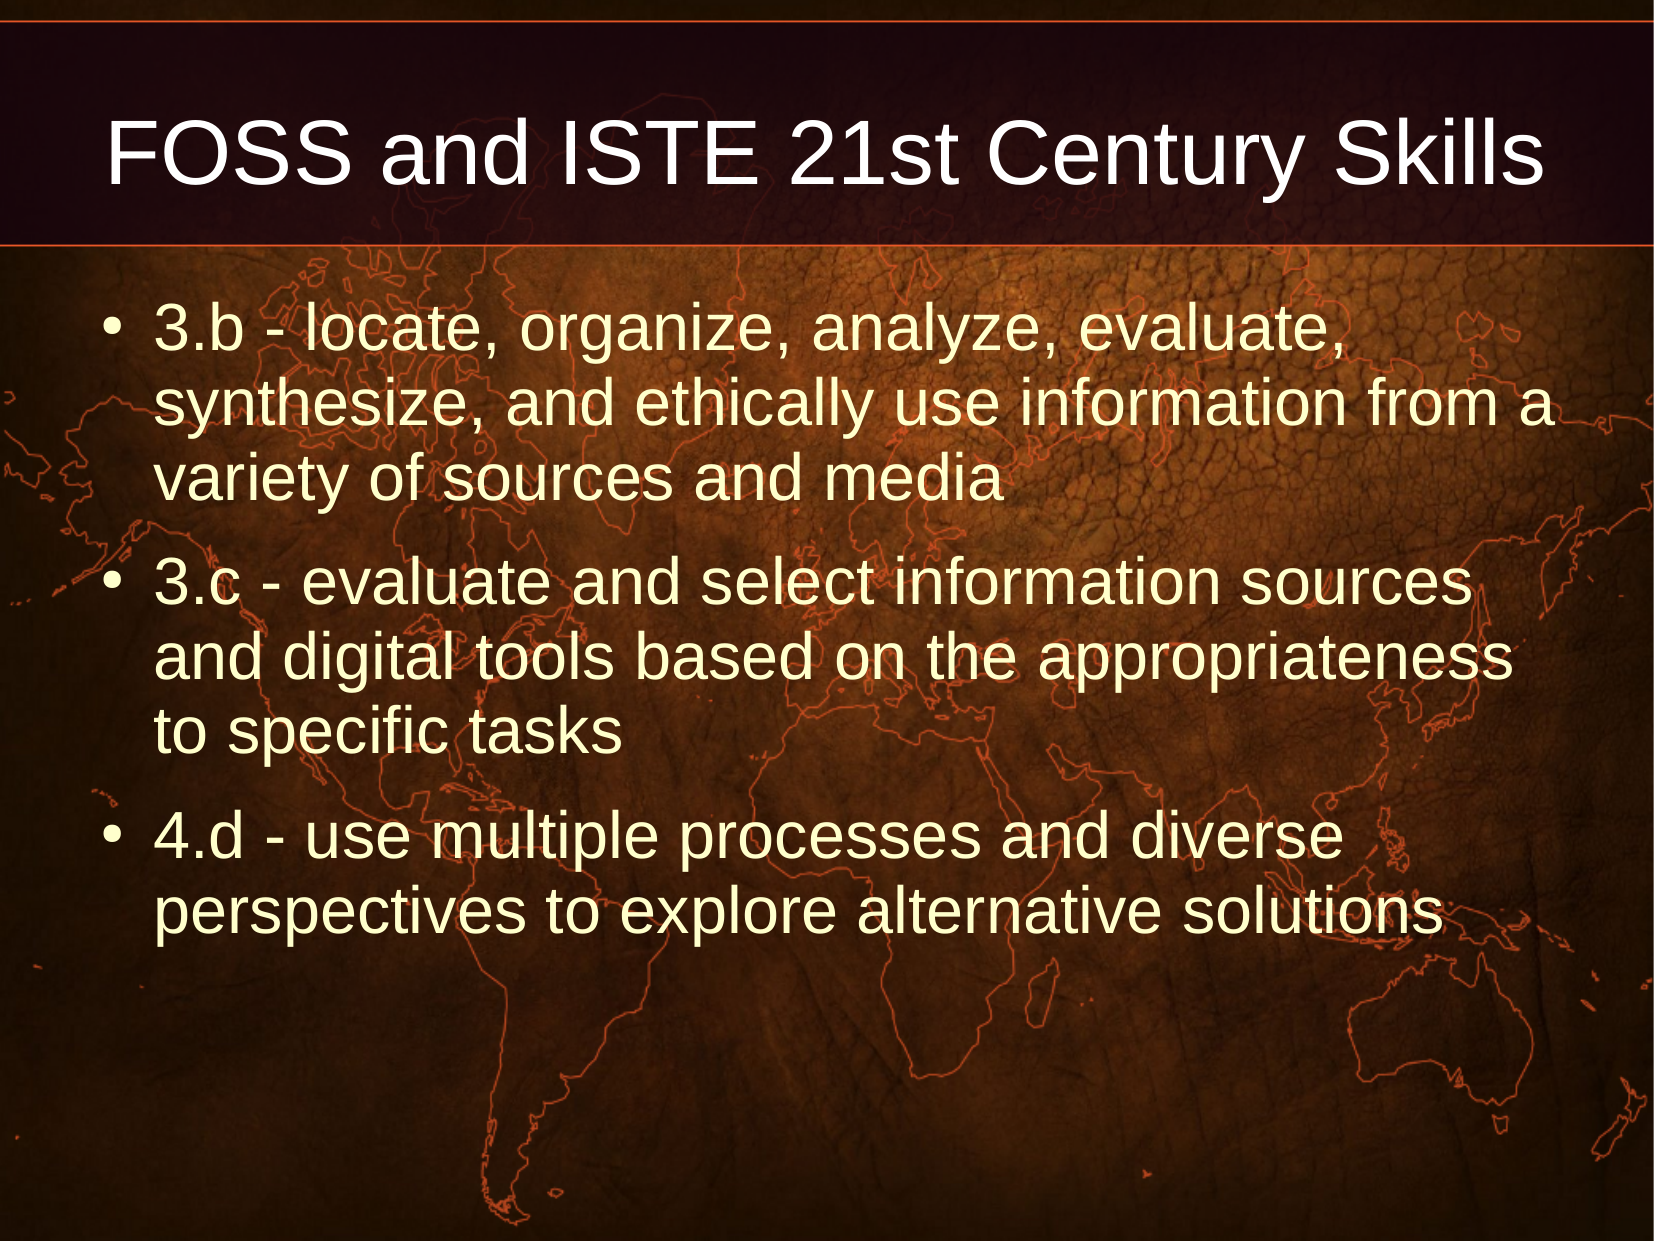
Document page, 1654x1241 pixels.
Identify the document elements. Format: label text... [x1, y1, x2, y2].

title FOSS and ISTE 21st Century Skills [82, 56, 1571, 250]
list 3.b - locate, organize, analyze, evaluate, synthesize, and ethically use information from a variety of sources and media 3.c - evaluate and select information sources and digital tools based on the appropriateness to specific tasks 4.d - use multiple processes and diverse perspectives to explore alternative solutions [82, 290, 1571, 1109]
picture [0, 0, 1654, 1241]
